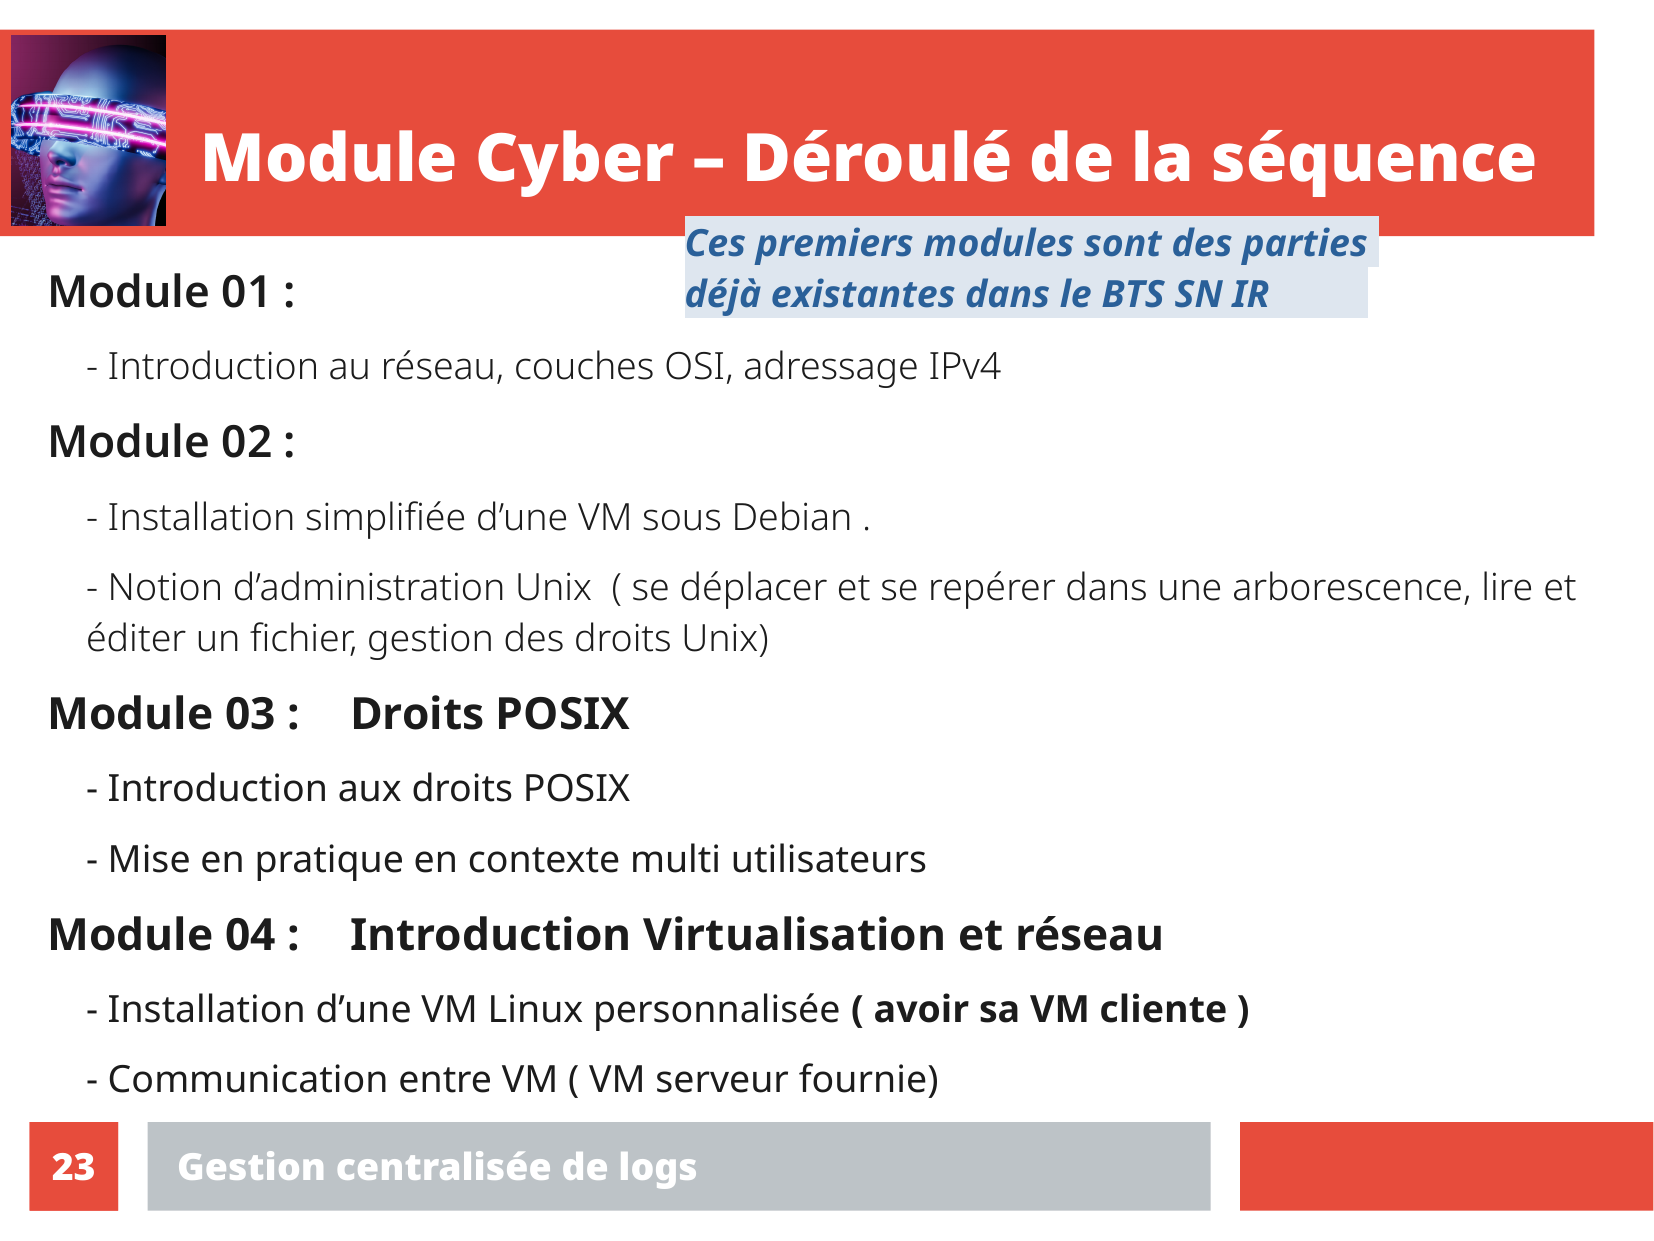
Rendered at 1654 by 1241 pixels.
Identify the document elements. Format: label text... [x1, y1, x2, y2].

list Module 01 : - Introduction au réseau, couches OSI, adressage IPv4 Module 02 : - Installation simplifiée d’une VM sous Debian . - Notion d’administration Unix ( se déplacer et se repérer dans une arborescence, lire et éditer un fichier, gestion des droits Unix) Module 03 : Droits POSIX - Introduction aux droits POSIX - Mise en pratique en contexte multi utilisateurs Module 04 : Introduction Virtualisation et réseau - Installation d’une VM Linux personnalisée ( avoir sa VM cliente ) - Communication entre VM ( VM serveur fournie) [47, 259, 1619, 1111]
title Module Cyber – Déroulé de la séquence [200, 53, 1571, 201]
text_box Ces premiers modules sont des parties déjà existantes dans le BTS SN IR [669, 208, 1654, 331]
picture [11, 35, 166, 226]
